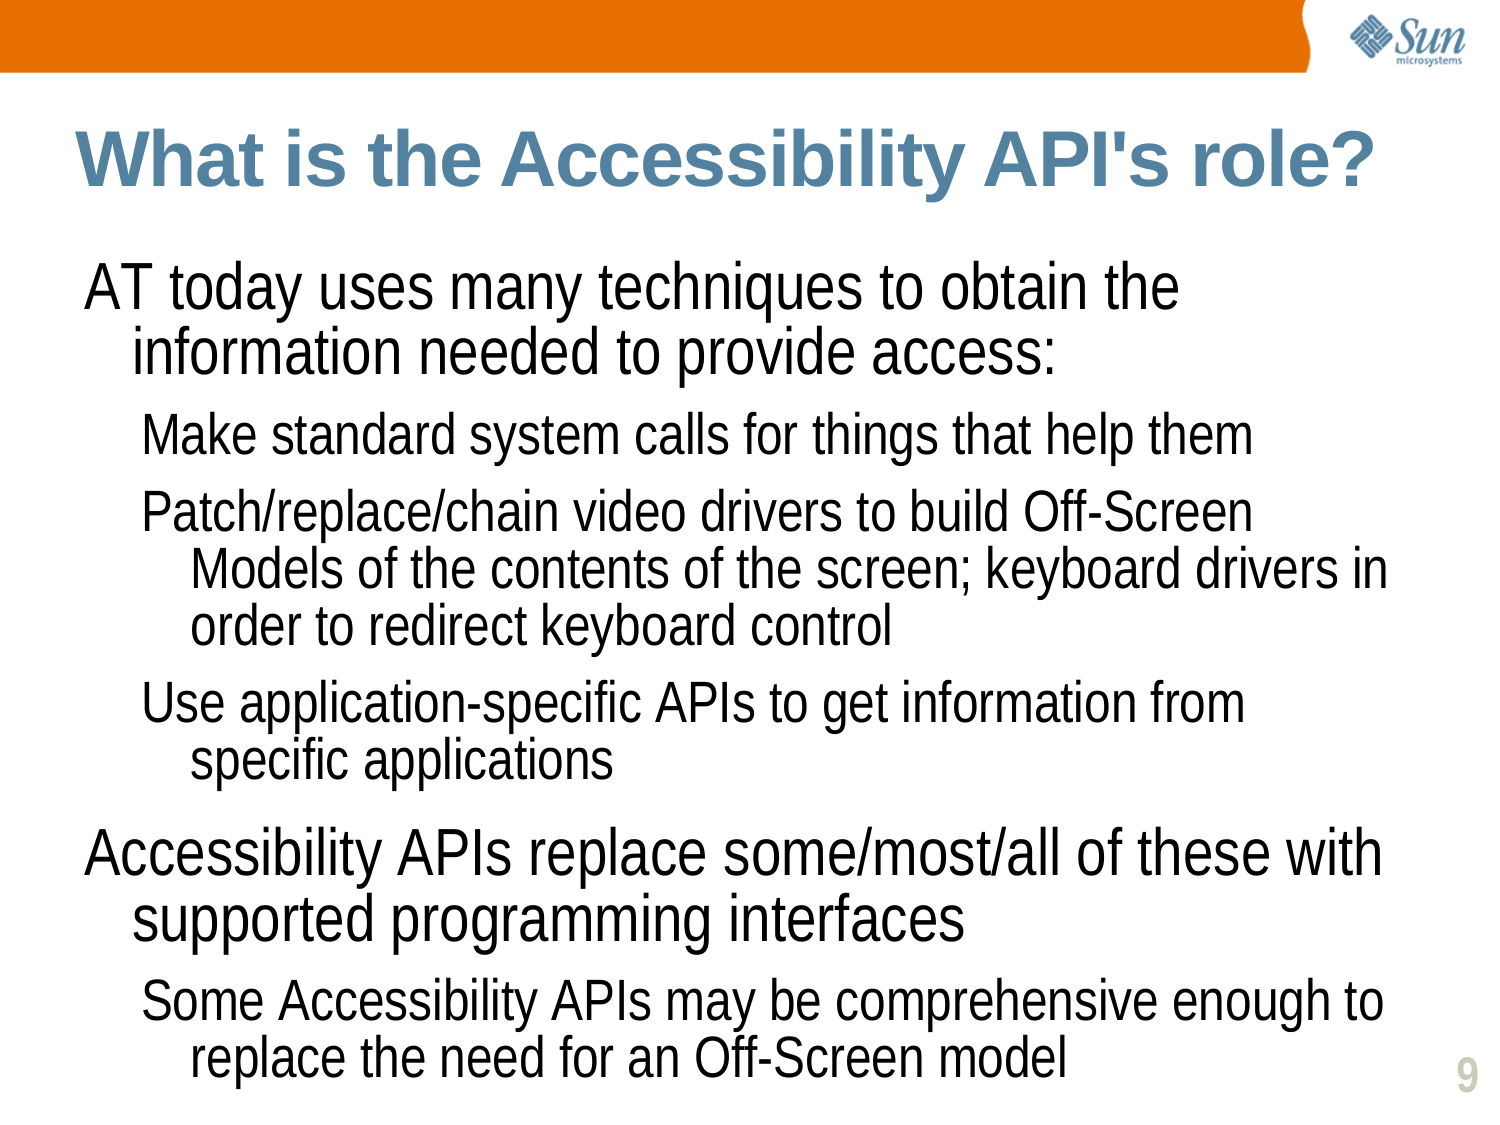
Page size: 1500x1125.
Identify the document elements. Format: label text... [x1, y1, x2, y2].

picture [0, 0, 1500, 75]
list AT today uses many techniques to obtain the information needed to provide access: Make standard system calls for things that help them Patch/replace/chain video drivers to build Off-Screen Models of the contents of the screen; keyboard drivers in order to redirect keyboard control Use application-specific APIs to get information from specific applications Accessibility APIs replace some/most/all of these with supported programming interfaces Some Accessibility APIs may be comprehensive enough to replace the need for an Off-Screen model [64, 257, 1402, 1093]
title What is the Accessibility API's role? [75, 122, 1438, 228]
